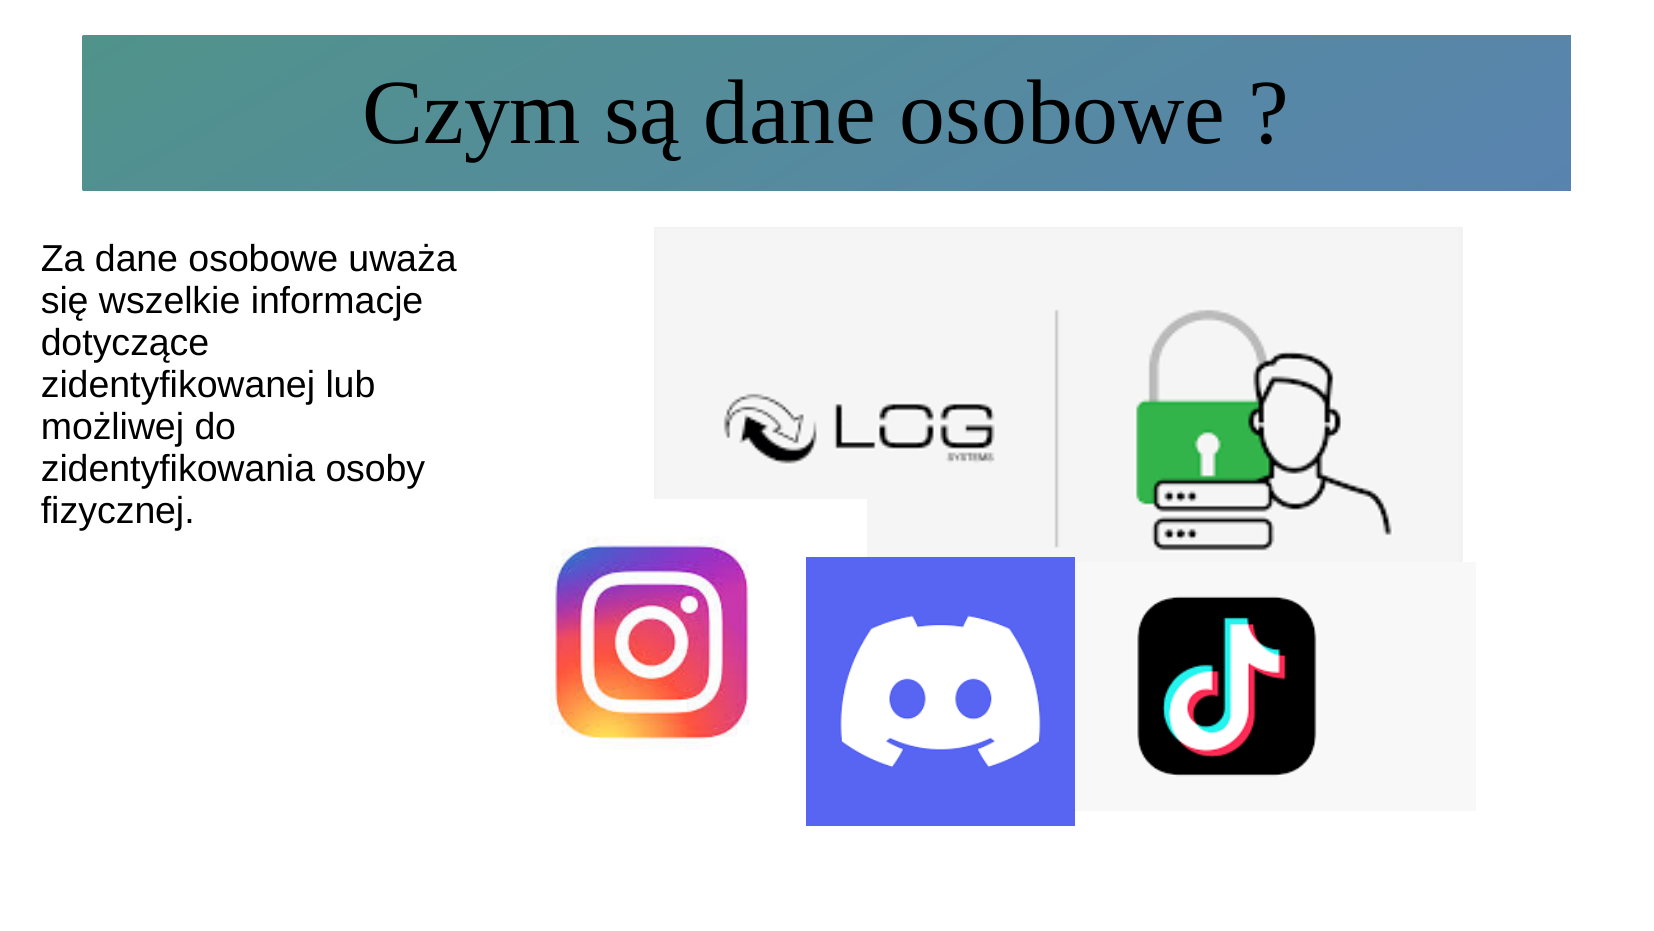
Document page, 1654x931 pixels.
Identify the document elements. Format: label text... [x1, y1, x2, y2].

title Czym są dane osobowe ? [82, 35, 1571, 191]
picture [437, 227, 1476, 826]
text_box Za dane osobowe uważa się wszelkie informacje dotyczące zidentyfikowanej lub możliwej do zidentyfikowania osoby fizycznej. [25, 230, 475, 581]
